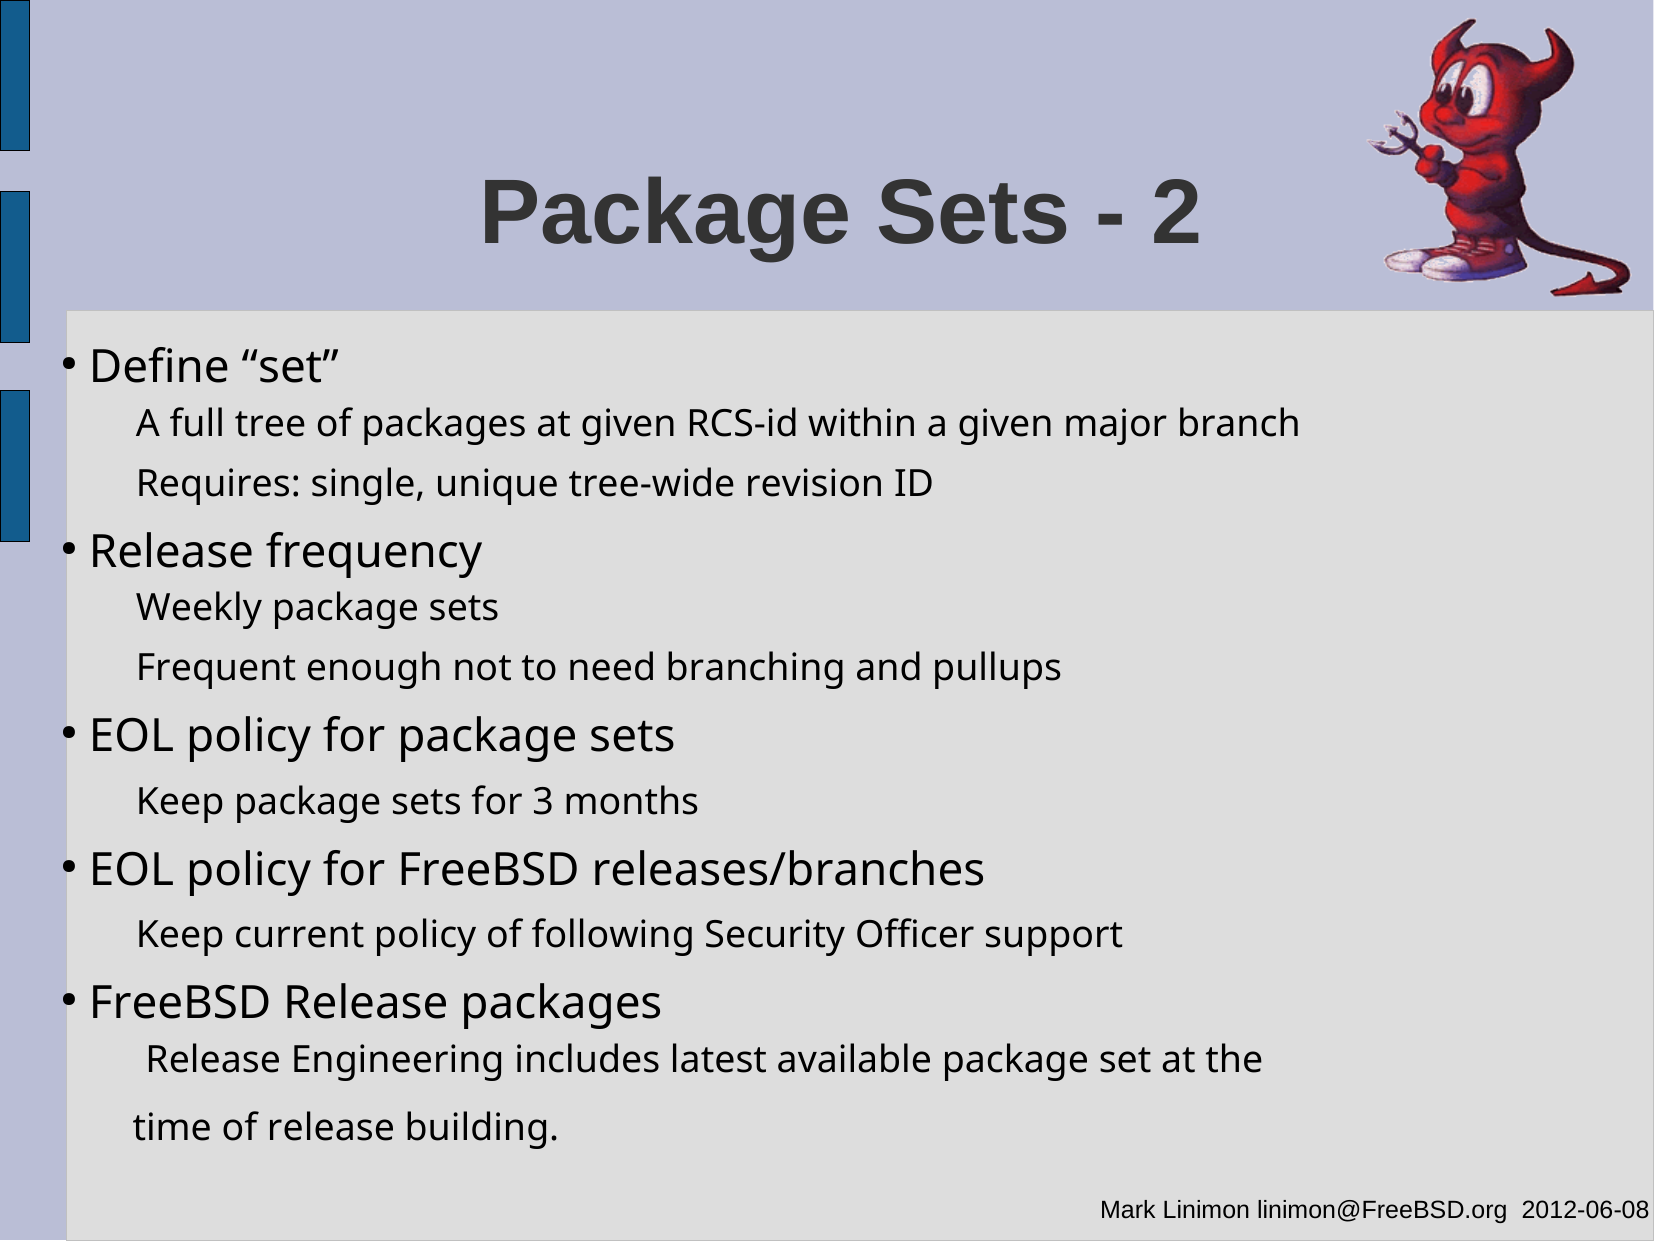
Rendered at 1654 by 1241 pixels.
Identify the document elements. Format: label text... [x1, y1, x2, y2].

text_box Mark Linimon linimon@FreeBSD.org 2012-06-08 [1100, 1195, 1652, 1225]
title Package Sets - 2 [135, 108, 1548, 316]
text_box Define “set” A full tree of packages at given RCS-id within a given major branch Requires: single, unique tree-wide revision ID Release frequency Weekly package sets Frequent enough not to need branching and pullups EOL policy for package sets Keep package sets for 3 months EOL policy for FreeBSD releases/branches Keep current policy of following Security Officer support FreeBSD Release packages Release Engineering includes latest available package set at the time of release building. [60, 333, 1399, 1125]
picture [1361, 14, 1635, 300]
